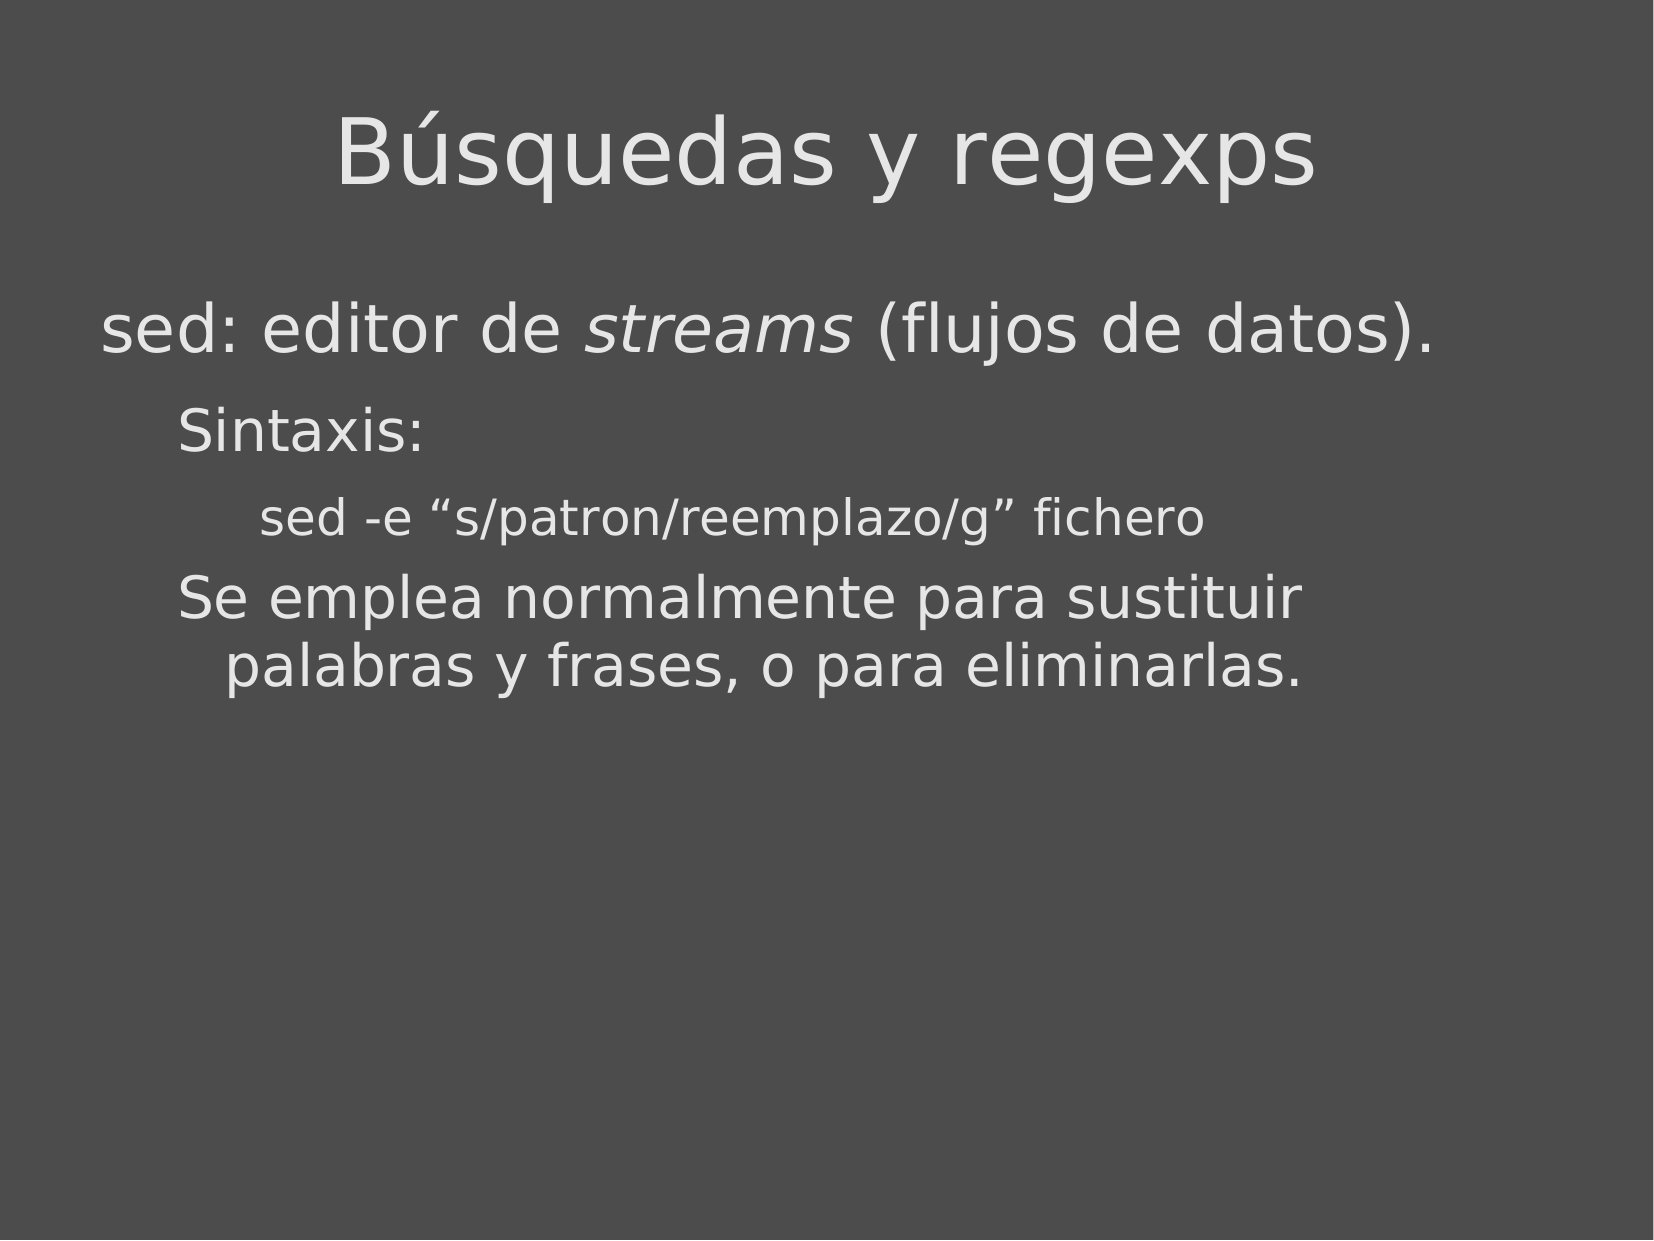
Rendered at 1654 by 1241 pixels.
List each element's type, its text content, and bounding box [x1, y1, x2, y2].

title Búsquedas y regexps [82, 56, 1571, 250]
list sed: editor de streams (flujos de datos). Sintaxis: sed -e “s/patron/reemplazo/g” fichero Se emplea normalmente para sustituir palabras y frases, o para eliminarlas. [82, 290, 1571, 1094]
